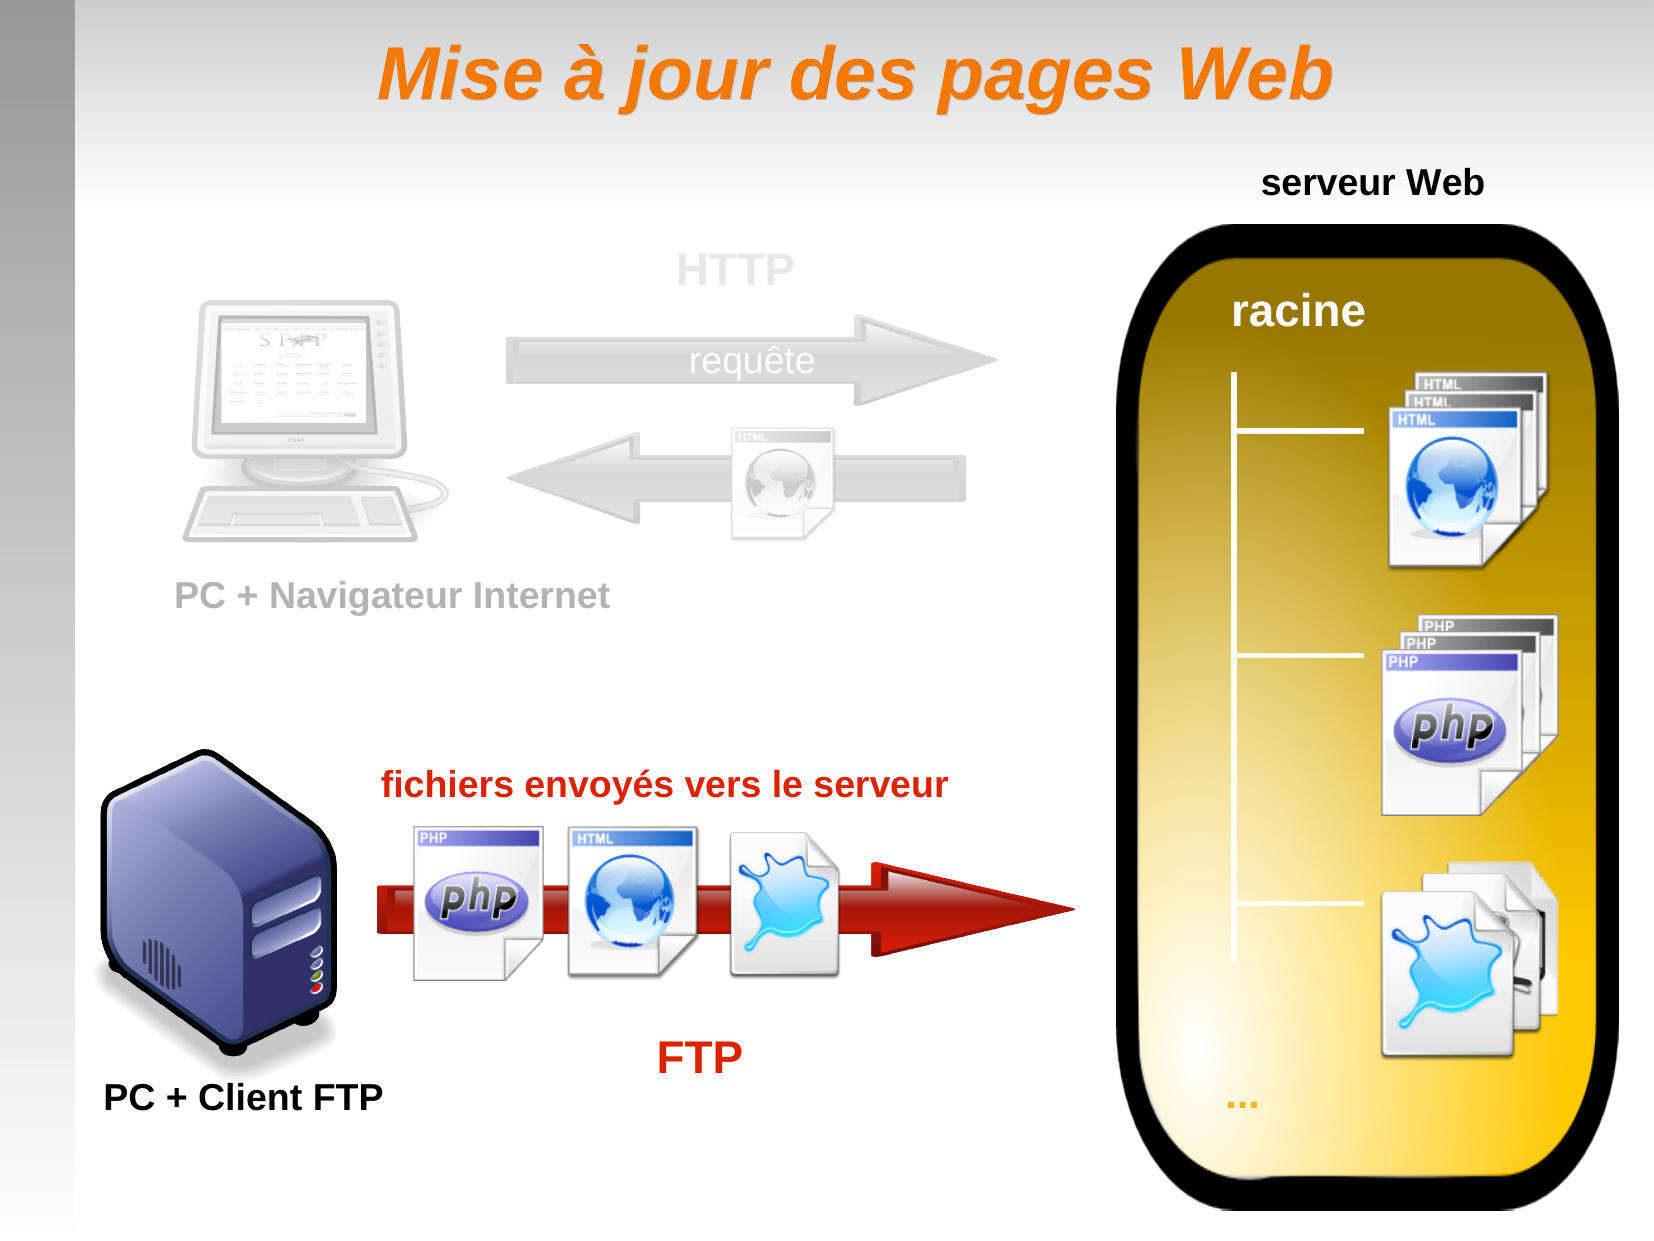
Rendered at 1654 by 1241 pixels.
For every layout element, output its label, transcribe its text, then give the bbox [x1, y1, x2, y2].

text_box PC + Client FTP [88, 1068, 414, 1133]
text_box [76, 236, 1111, 650]
text_box FTP [590, 1024, 810, 1099]
text_box serveur Web [1246, 153, 1501, 227]
text_box ... [1210, 1062, 1364, 1132]
text_box racine [1216, 277, 1382, 352]
title Mise à jour des pages Web [58, 0, 1654, 148]
text_box fichiers envoyés vers le serveur [366, 755, 969, 820]
picture [377, 826, 1075, 981]
picture [1116, 224, 1619, 1211]
picture [94, 749, 337, 1081]
